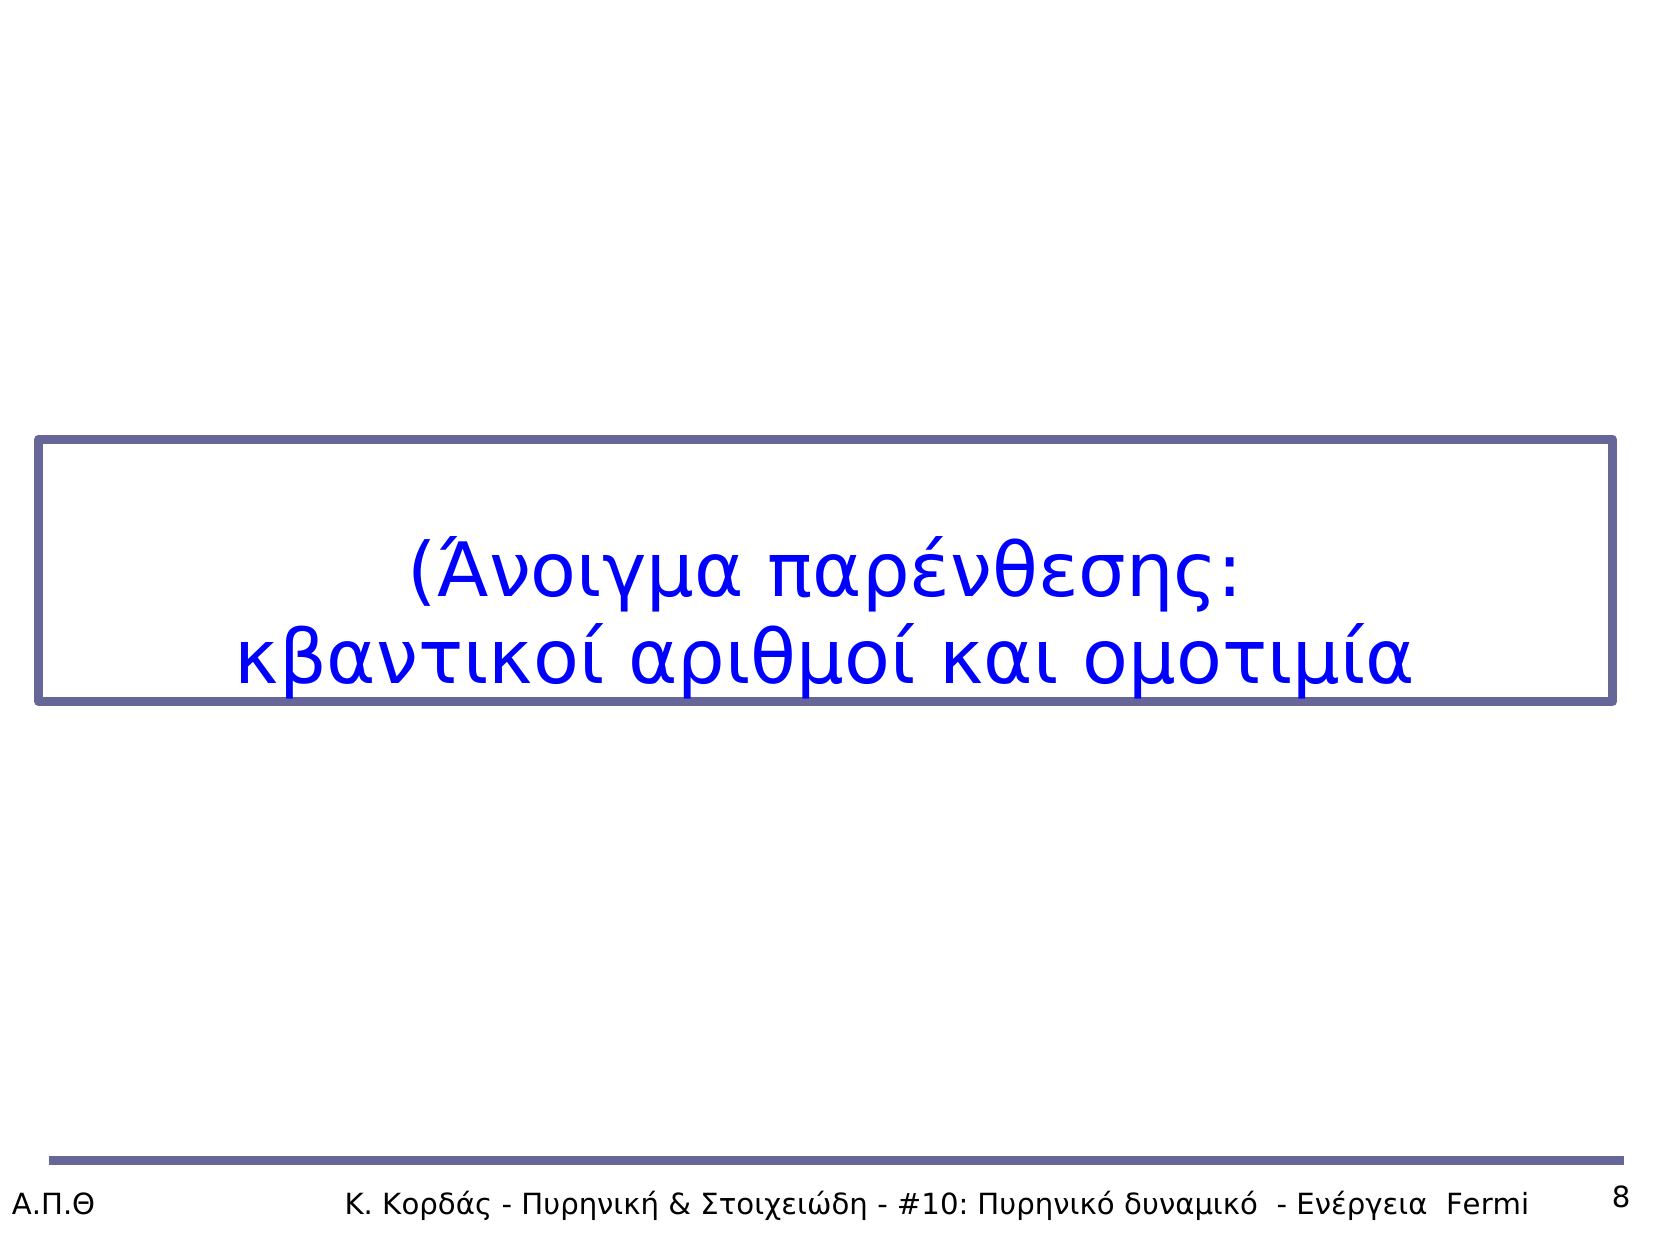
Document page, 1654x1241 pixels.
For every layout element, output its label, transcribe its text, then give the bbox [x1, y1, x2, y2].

title (Άνοιγμα παρένθεσης: κβαντικοί αριθμοί και ομοτιμία [38, 439, 1613, 702]
